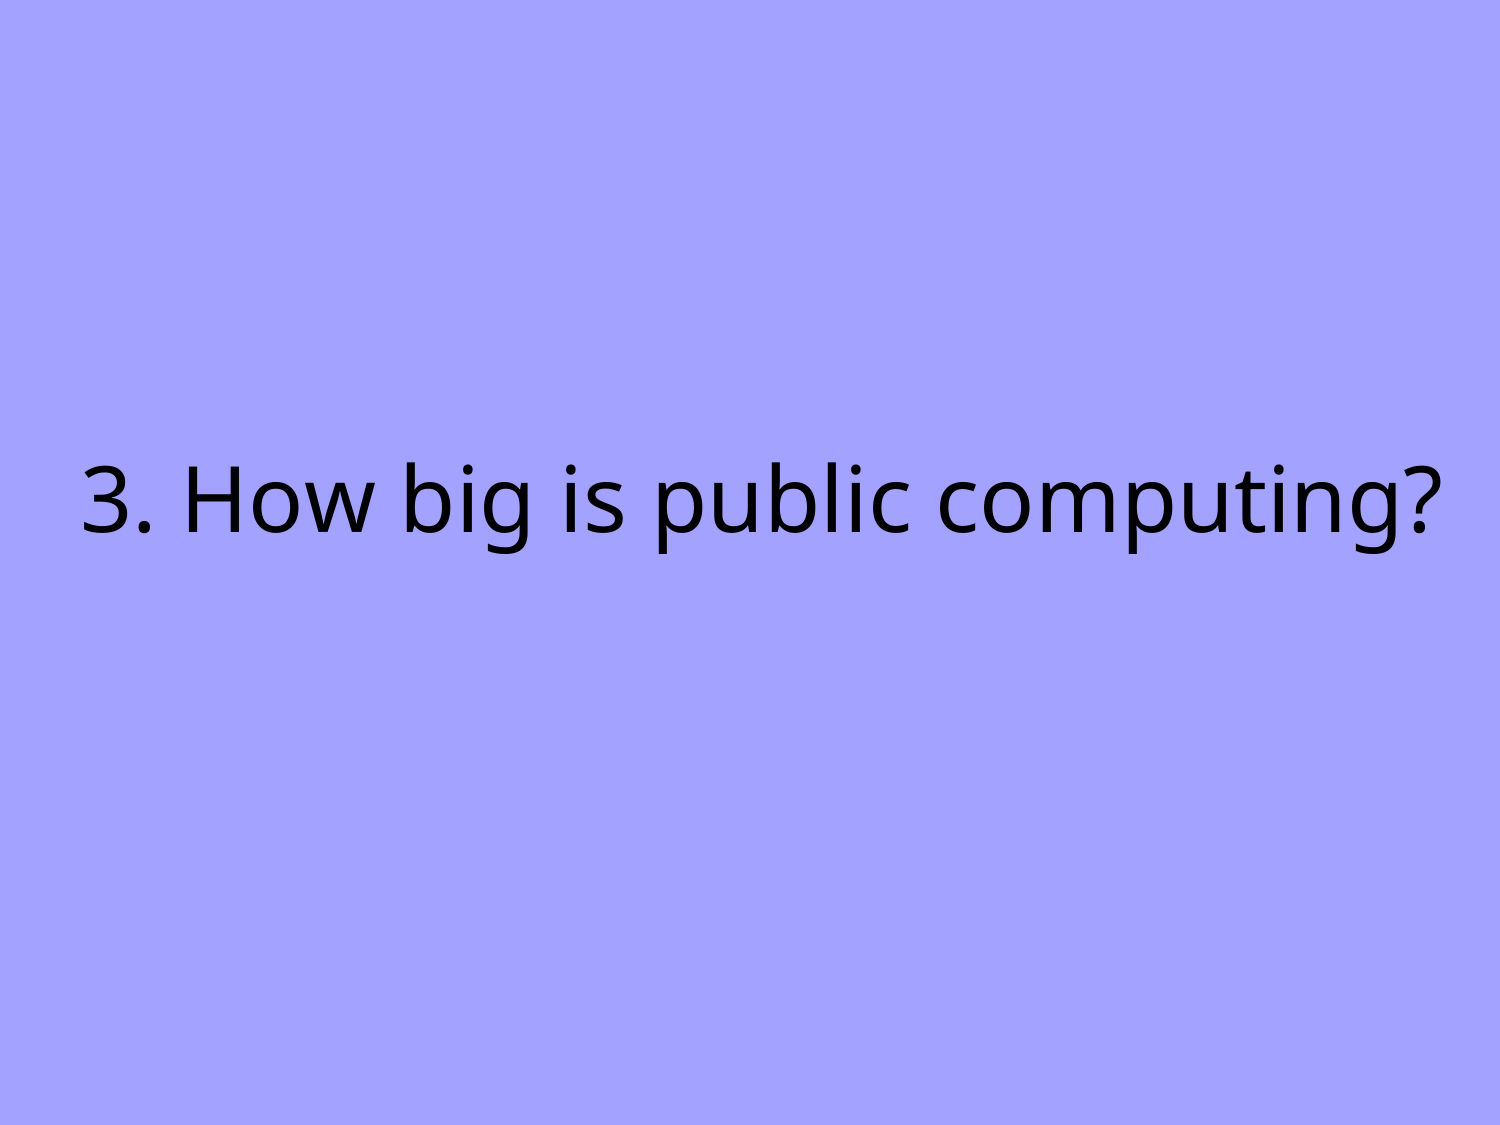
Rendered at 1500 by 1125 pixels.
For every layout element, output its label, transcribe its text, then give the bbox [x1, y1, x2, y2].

title 3. How big is public computing? [12, 374, 1500, 617]
